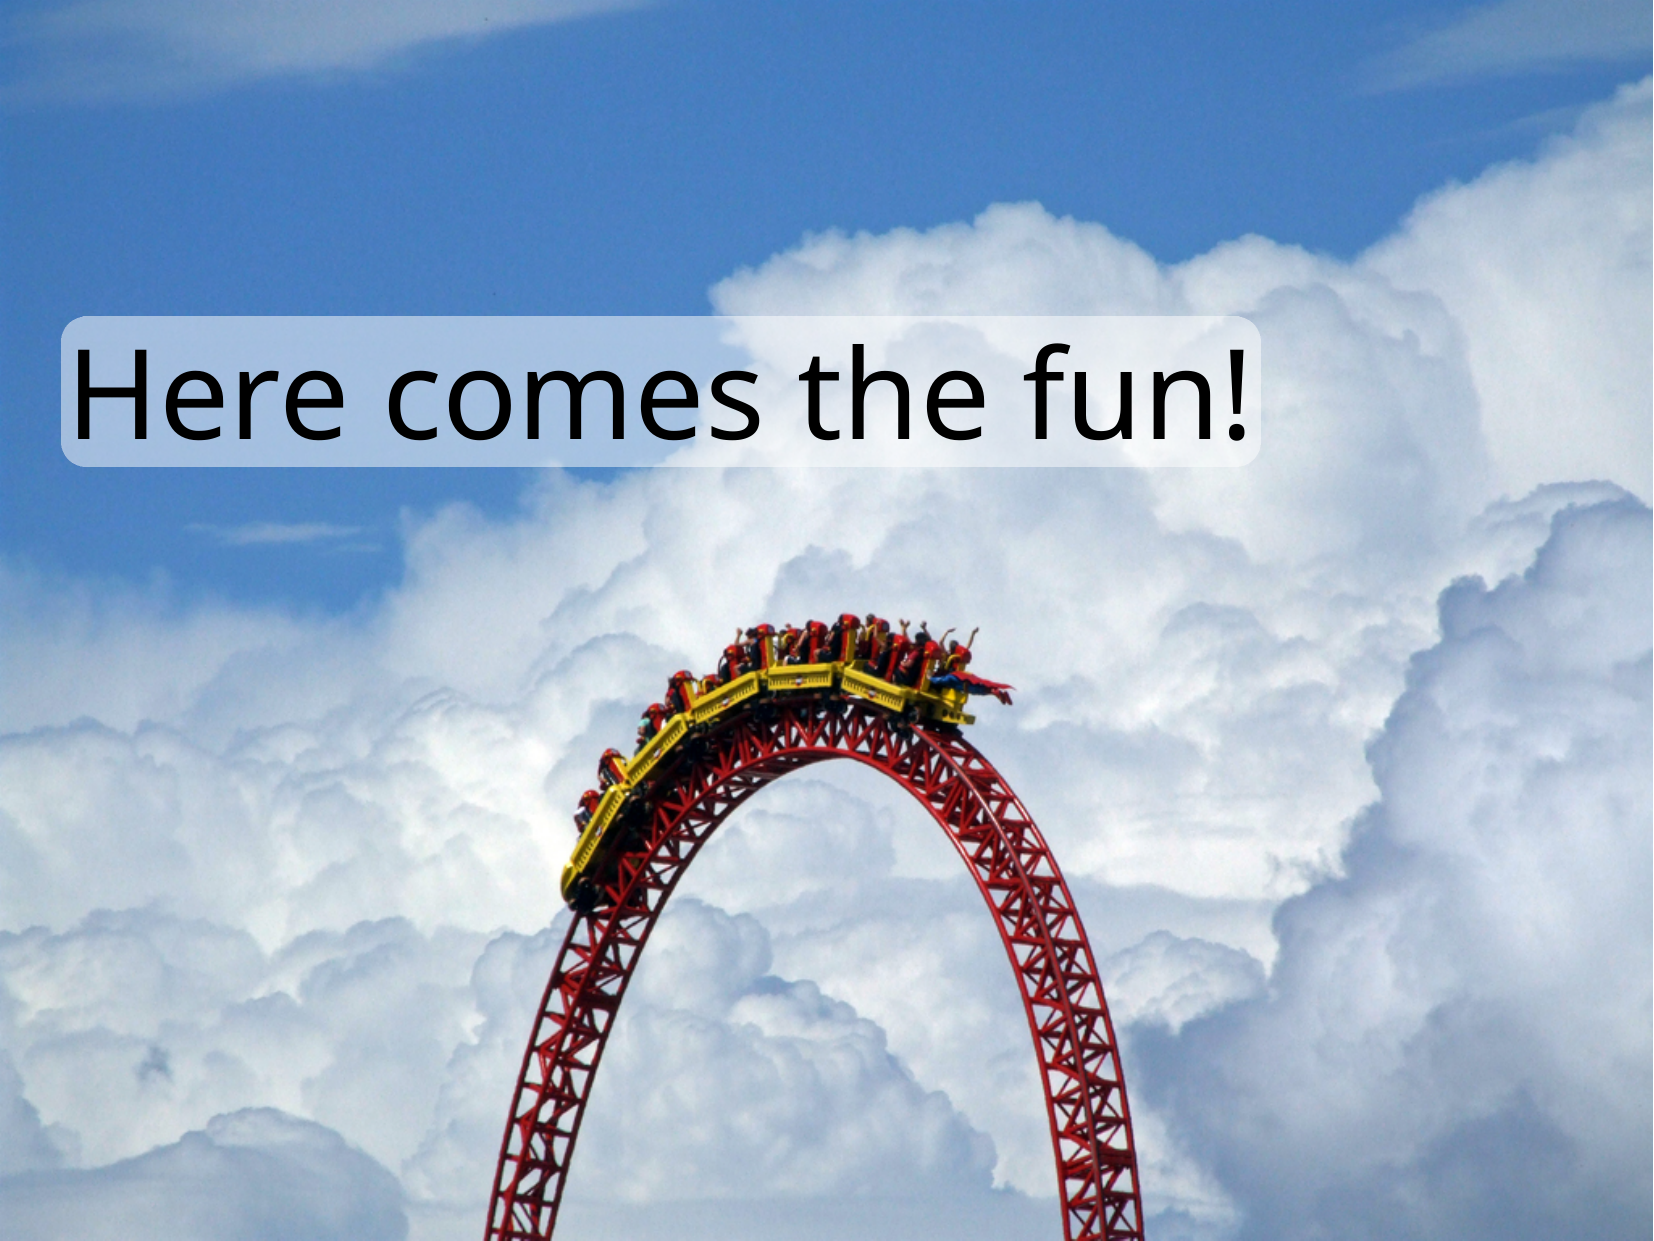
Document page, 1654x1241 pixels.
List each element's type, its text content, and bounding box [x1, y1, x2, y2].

picture [0, 0, 1653, 1241]
text_box Here comes the fun! [61, 316, 1261, 467]
